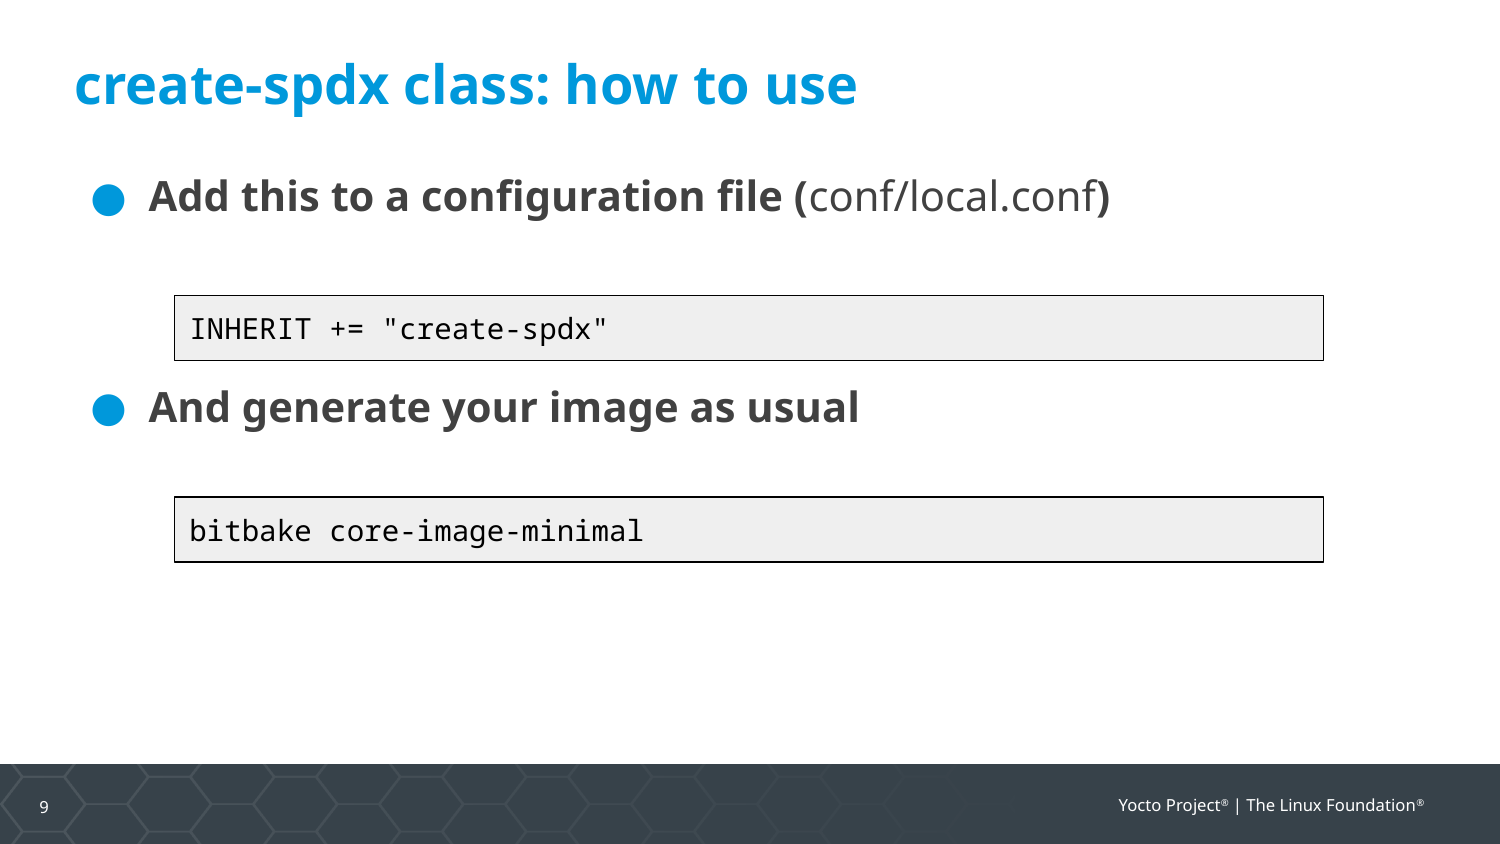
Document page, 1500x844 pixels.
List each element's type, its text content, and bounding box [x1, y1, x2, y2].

list And generate your image as usual [73, 380, 1425, 507]
title create-spdx class: how to use [74, 50, 1425, 160]
text_box bitbake core-image-minimal [174, 497, 1324, 563]
picture [0, 0, 1500, 844]
text_box INHERIT += "create-spdx" [174, 295, 1324, 361]
list Add this to a configuration file (conf/local.conf) [73, 169, 1425, 296]
